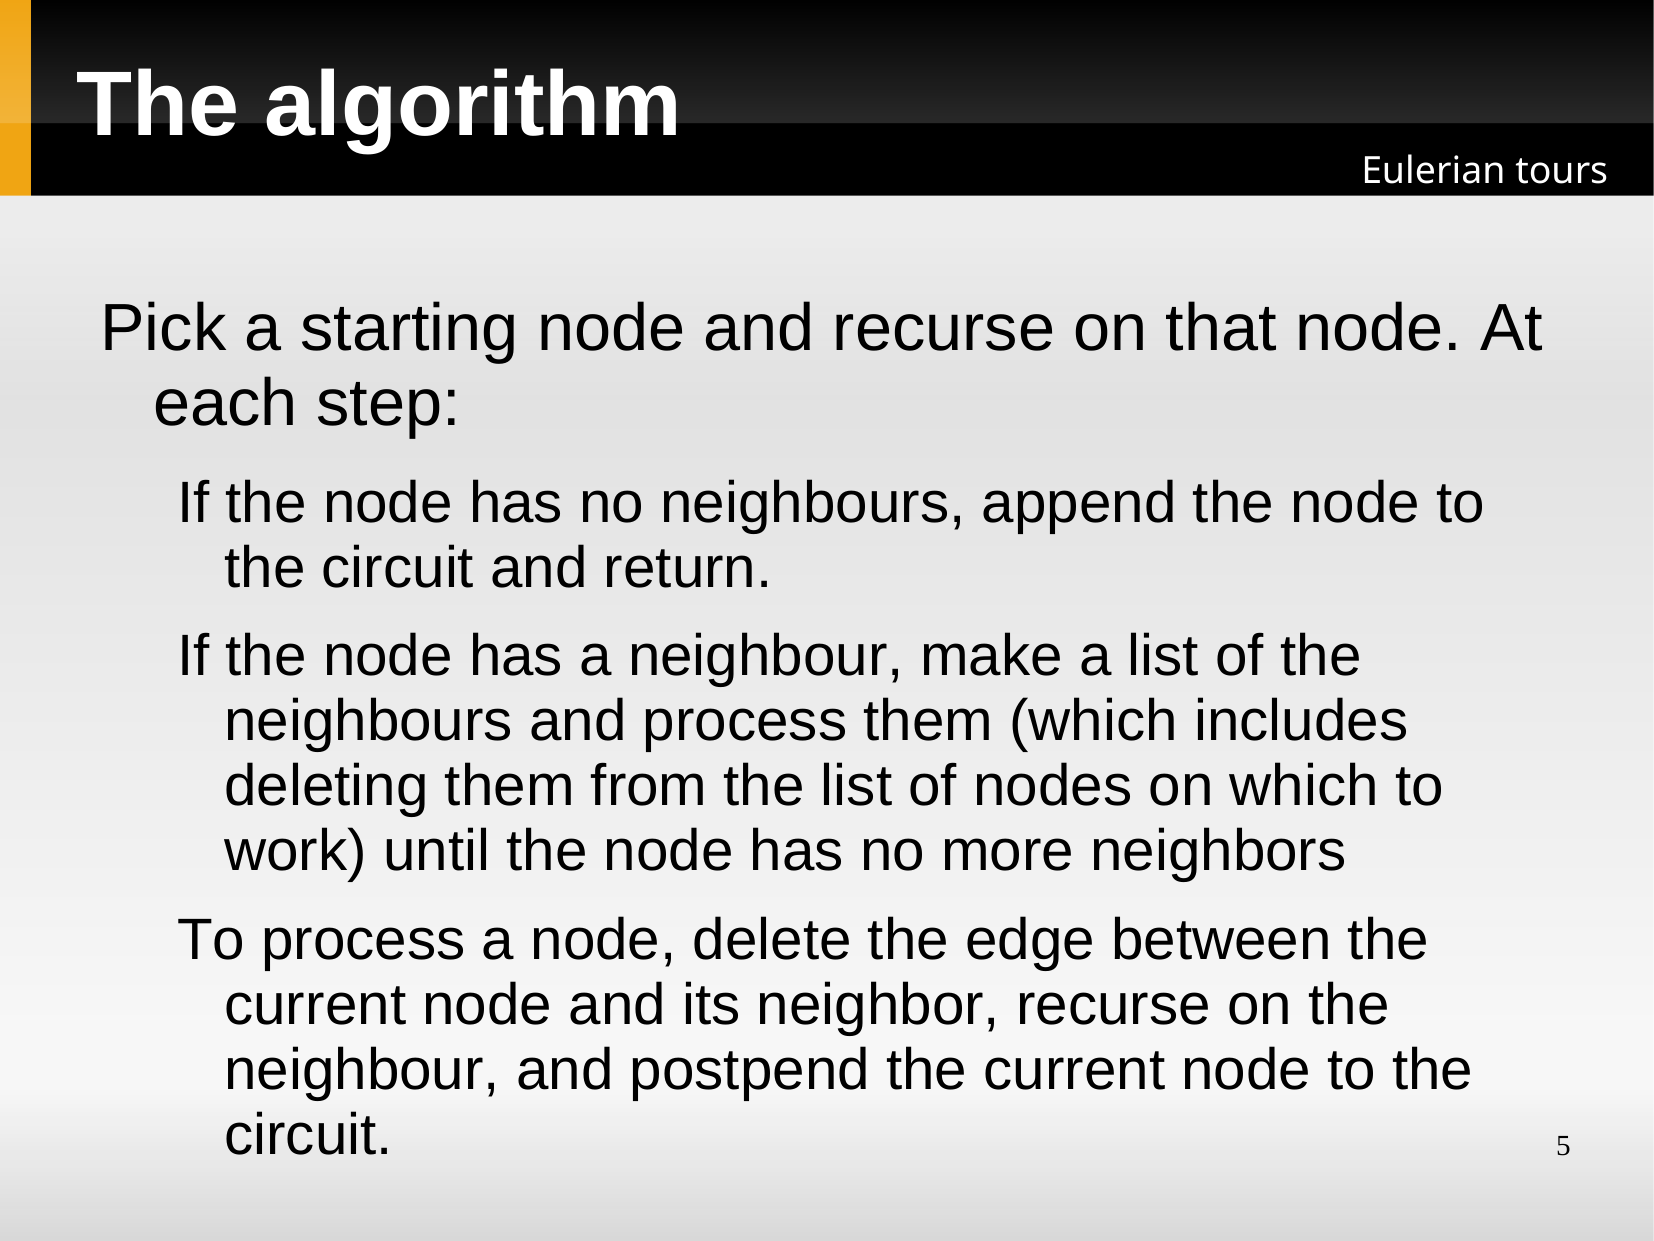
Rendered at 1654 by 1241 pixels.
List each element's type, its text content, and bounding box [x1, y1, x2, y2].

title The algorithm [76, 7, 1565, 200]
picture [0, 0, 1654, 1241]
list Pick a starting node and recurse on that node. At each step: If the node has no neighbours, append the node to the circuit and return. If the node has a neighbour, make a list of the neighbours and process them (which includes deleting them from the list of nodes on which to work) until the node has no more neighbors To process a node, delete the edge between the current node and its neighbor, recurse on the neighbour, and postpend the current node to the circuit. [82, 290, 1571, 1167]
